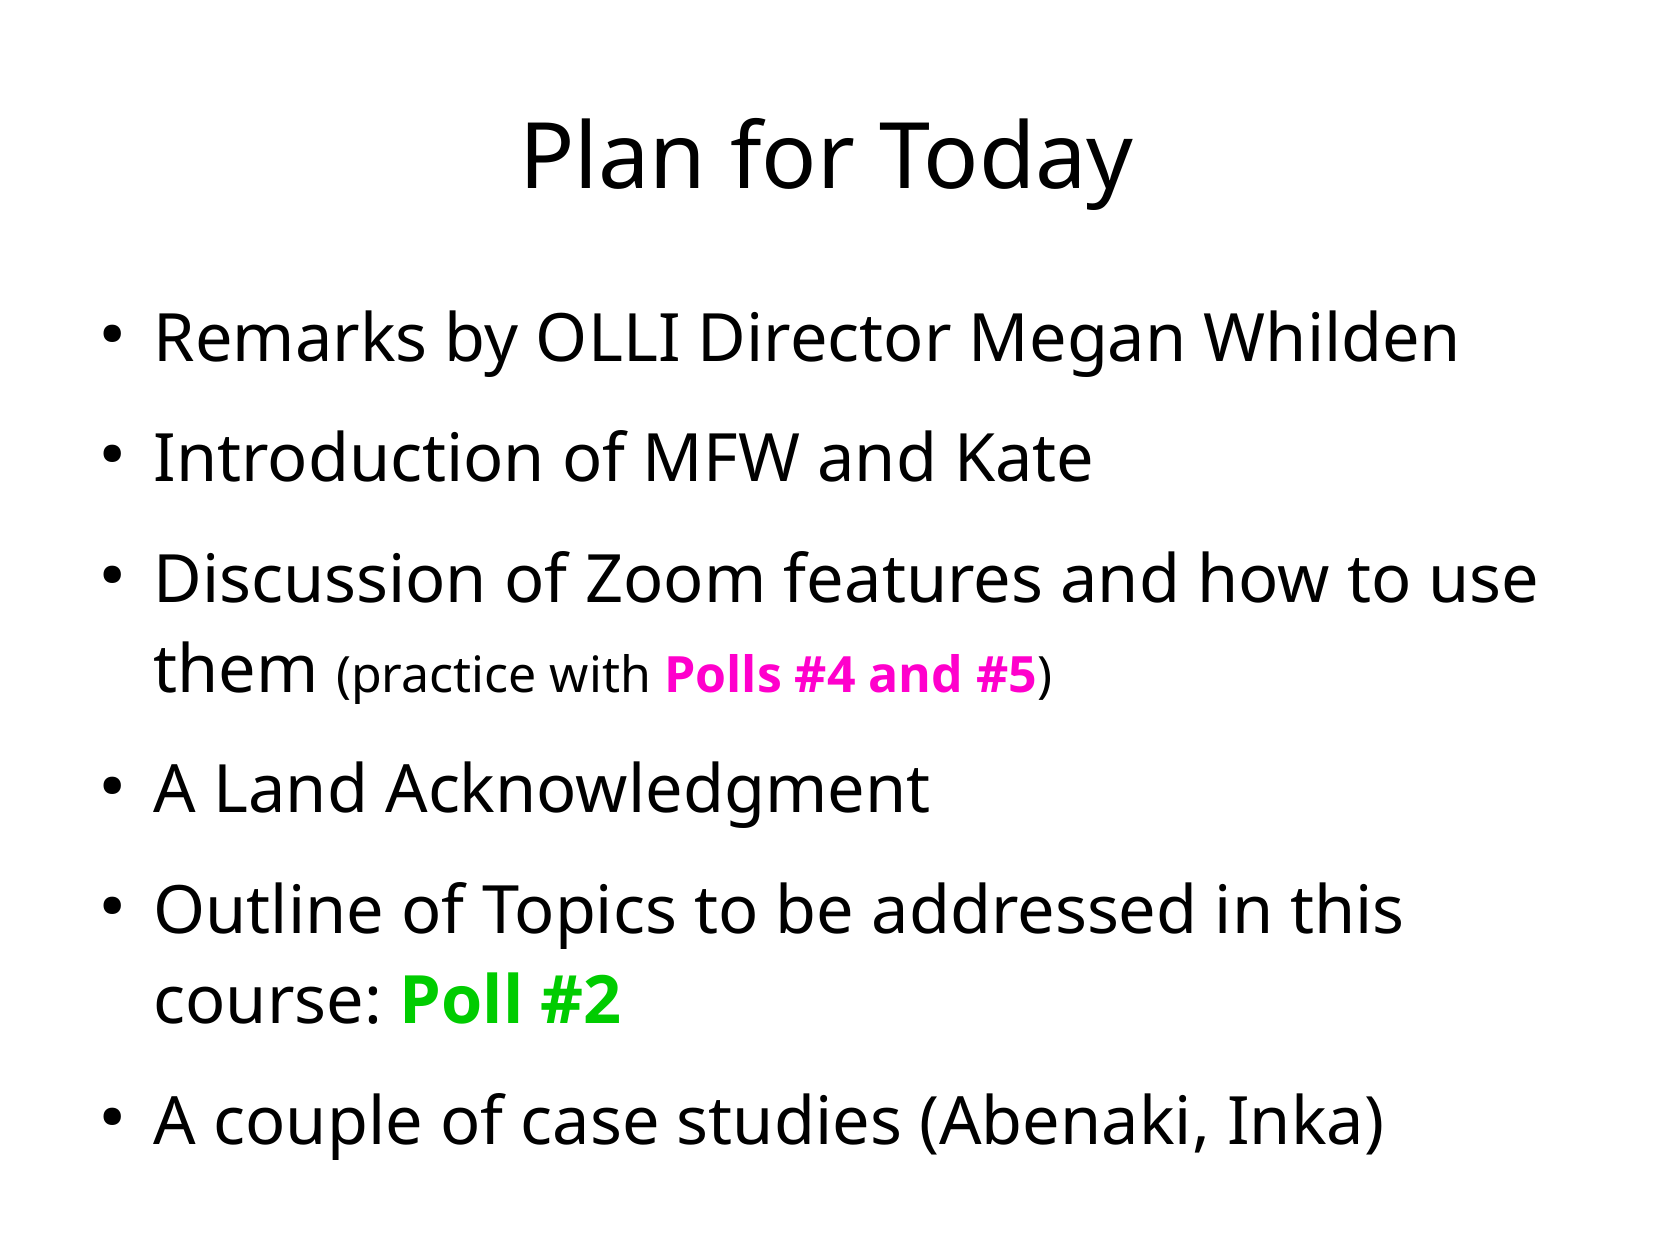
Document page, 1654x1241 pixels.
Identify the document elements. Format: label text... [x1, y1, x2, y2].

title Plan for Today [82, 49, 1571, 257]
list Remarks by OLLI Director Megan Whilden Introduction of MFW and Kate Discussion of Zoom features and how to use them (practice with Polls #4 and #5) A Land Acknowledgment Outline of Topics to be addressed in this course: Poll #2 A couple of case studies (Abenaki, Inka) [82, 290, 1571, 1109]
